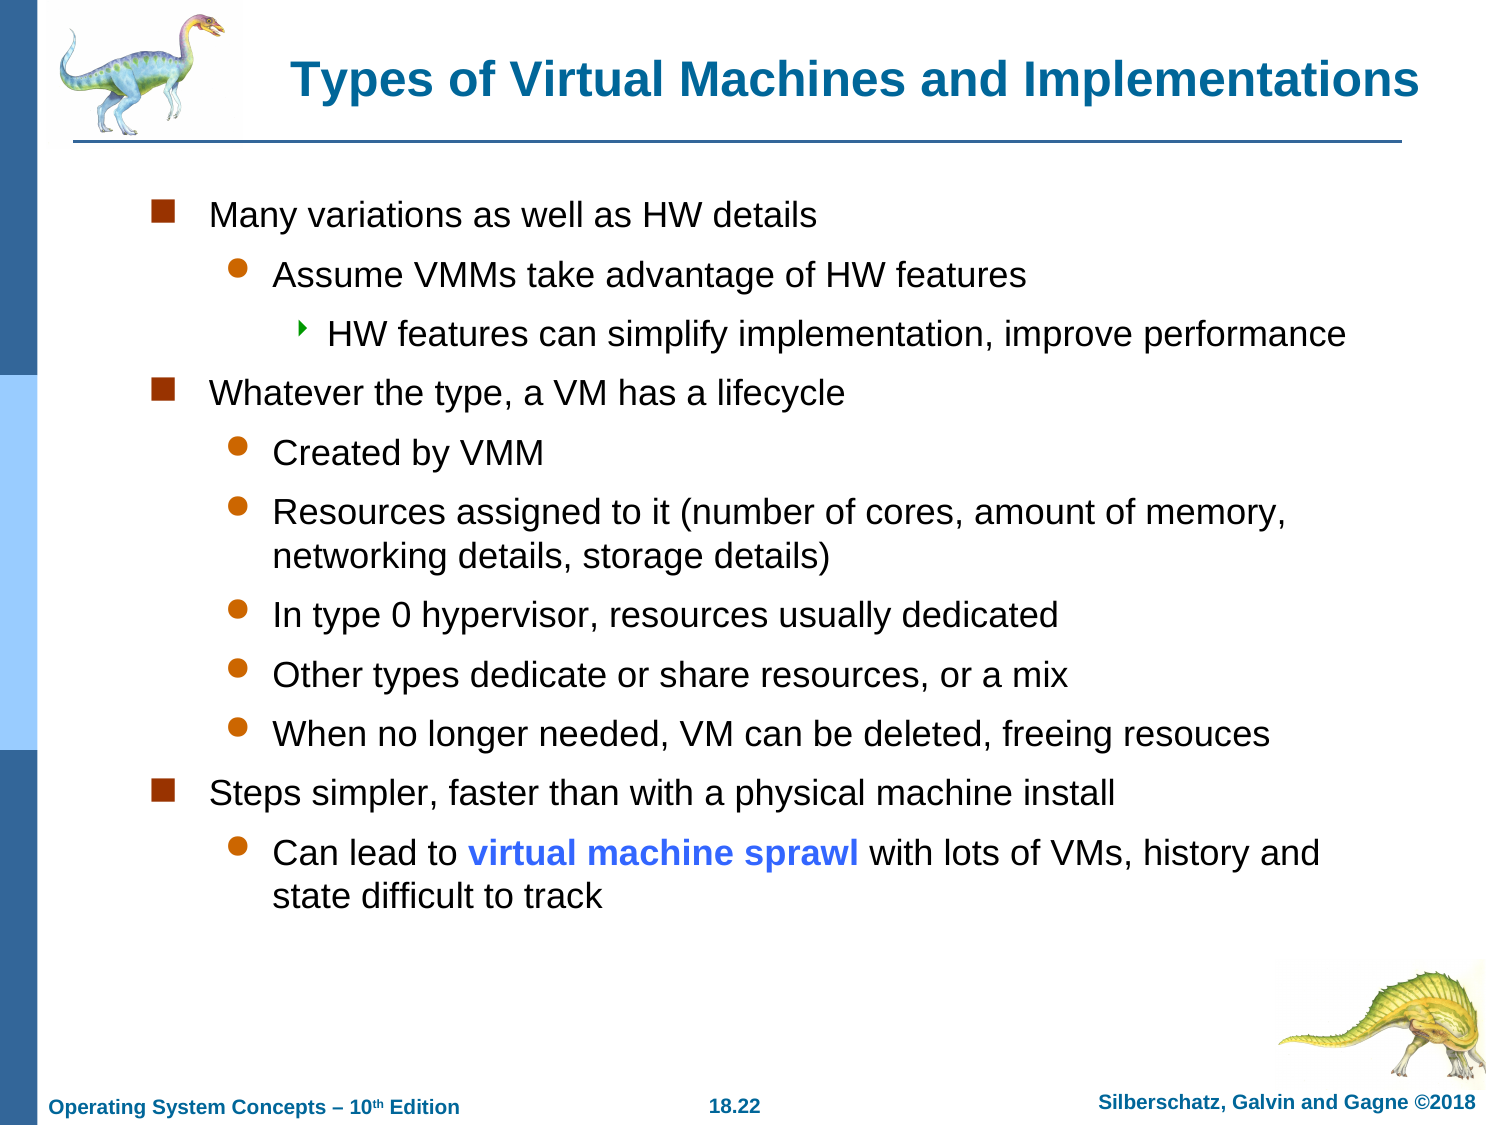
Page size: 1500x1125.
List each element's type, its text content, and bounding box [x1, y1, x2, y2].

title Types of Virtual Machines and Implementations [180, 18, 1500, 114]
picture [1275, 959, 1486, 1090]
list Many variations as well as HW details Assume VMMs take advantage of HW features HW features can simplify implementation, improve performance Whatever the type, a VM has a lifecycle Created by VMM Resources assigned to it (number of cores, amount of memory, networking details, storage details) In type 0 hypervisor, resources usually dedicated Other types dedicate or share resources, or a mix When no longer needed, VM can be deleted, freeing resouces Steps simpler, faster than with a physical machine install Can lead to virtual machine sprawl with lots of VMs, history and state difficult to track [139, 183, 1406, 928]
picture [1415, 1094, 1423, 1099]
picture [46, 0, 243, 149]
